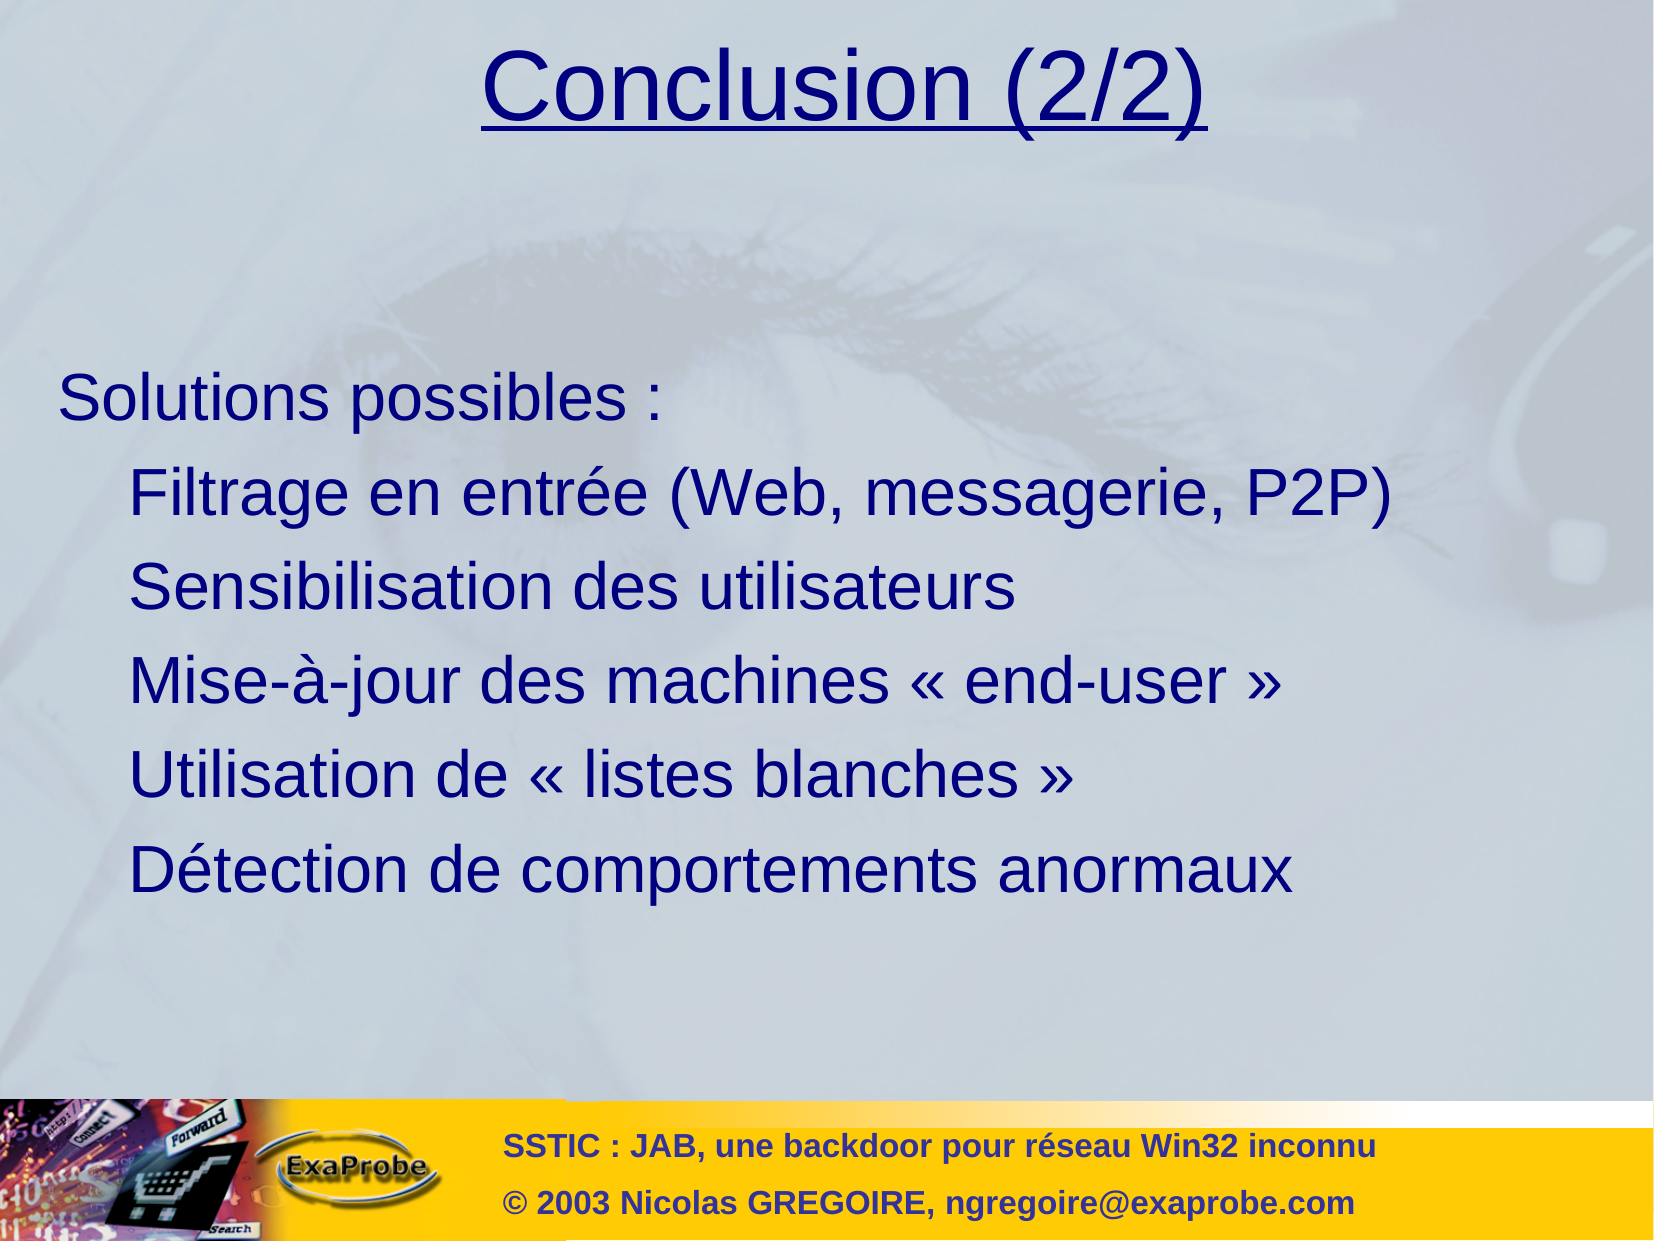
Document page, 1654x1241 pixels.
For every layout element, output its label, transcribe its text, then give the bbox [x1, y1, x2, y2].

subtitle Solutions possibles : Filtrage en entrée (Web, messagerie, P2P) Sensibilisation des utilisateurs Mise-à-jour des machines « end-user » Utilisation de « listes blanches » Détection de comportements anormaux [39, 222, 1623, 1042]
title Conclusion (2/2) [0, 0, 1654, 167]
